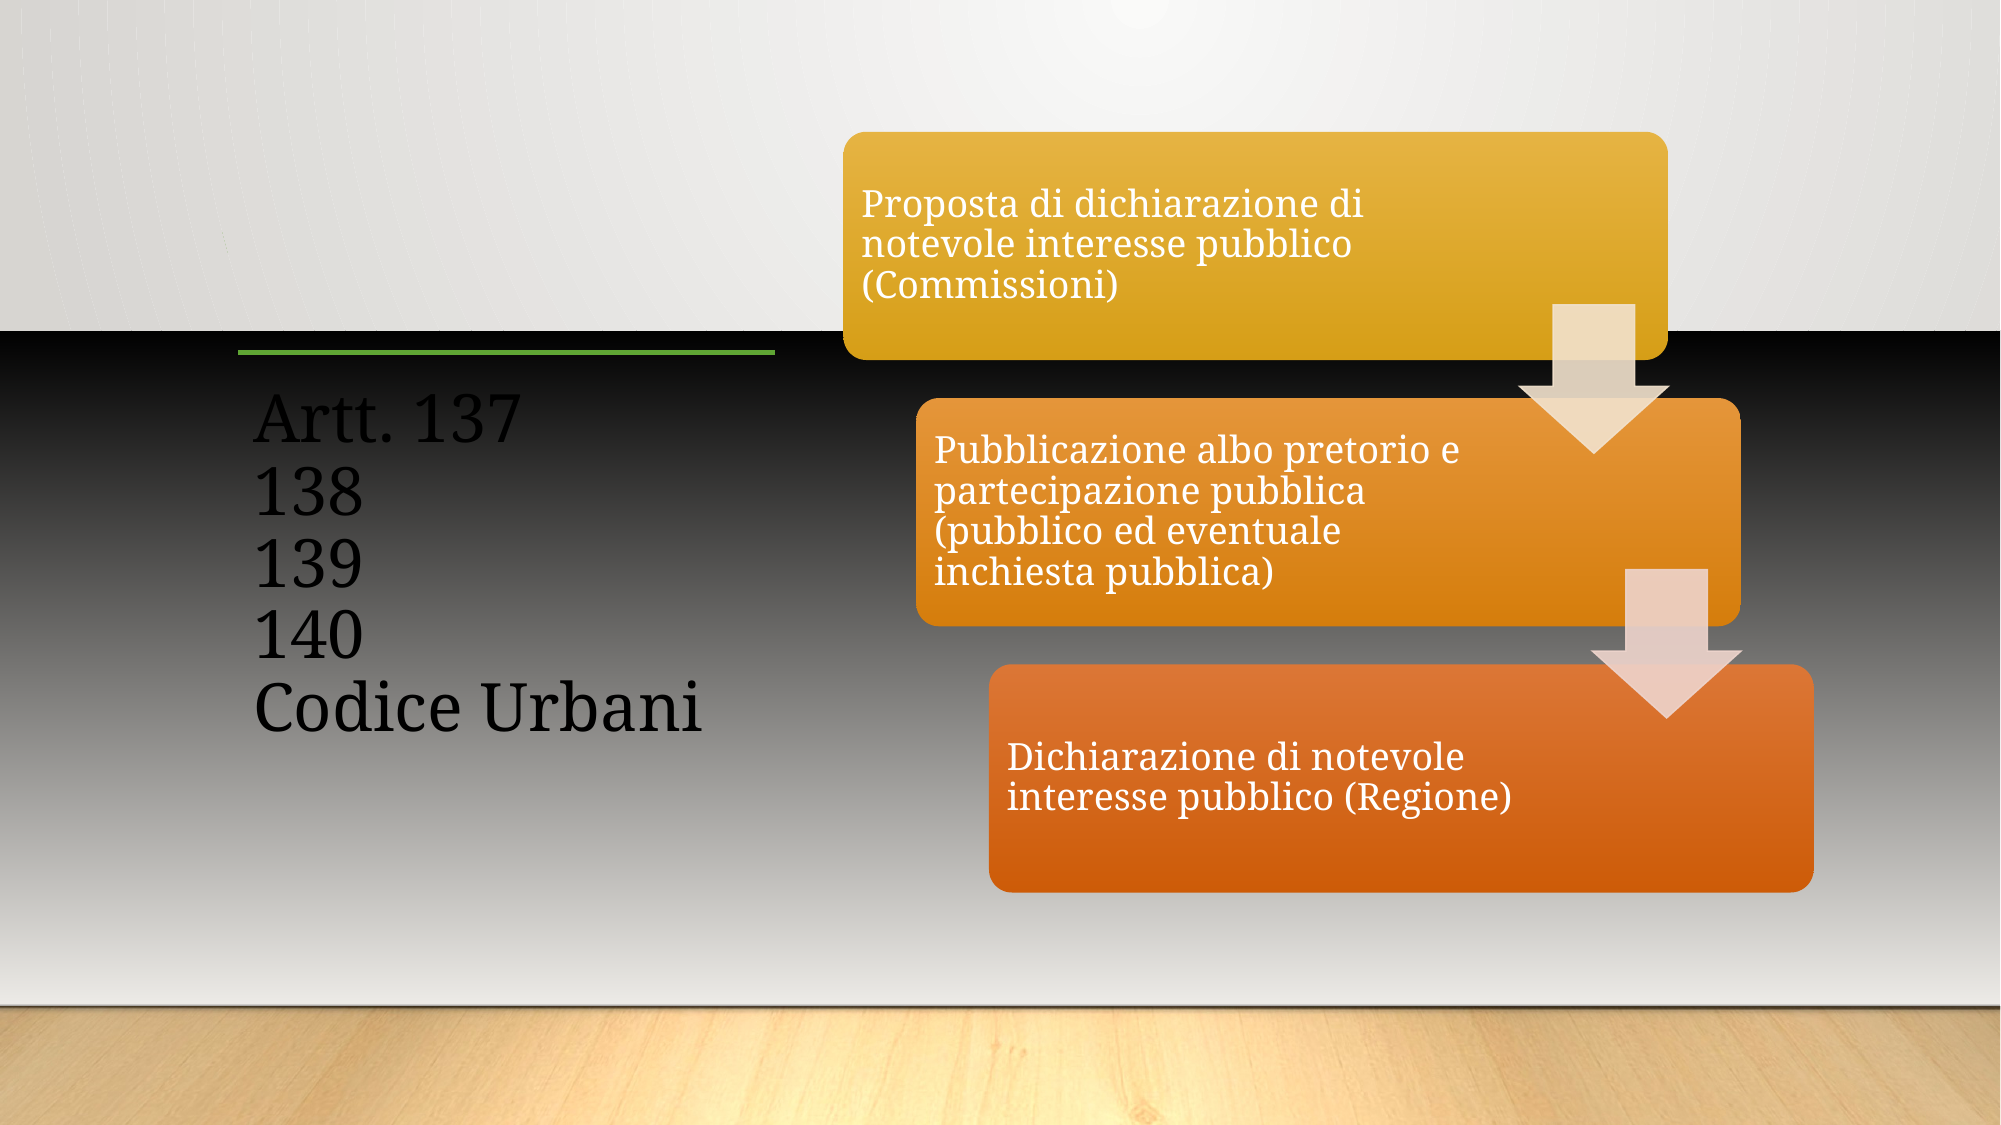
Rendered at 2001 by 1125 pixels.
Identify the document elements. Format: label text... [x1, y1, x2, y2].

text_box Dichiarazione di notevole interesse pubblico (Regione) [988, 664, 1814, 893]
text_box [0, 0, 2000, 1006]
title Artt. 137 138 139 140 Codice Urbani [238, 377, 775, 512]
picture [0, 1006, 2000, 1125]
text_box Pubblicazione albo pretorio e partecipazione pubblica (pubblico ed eventuale inchiesta pubblica) [916, 398, 1741, 627]
title Artt. 137 138 139 140 Codice Urbani [238, 685, 775, 817]
text_box Proposta di dichiarazione di notevole interesse pubblico (Commissioni) [843, 131, 1669, 361]
